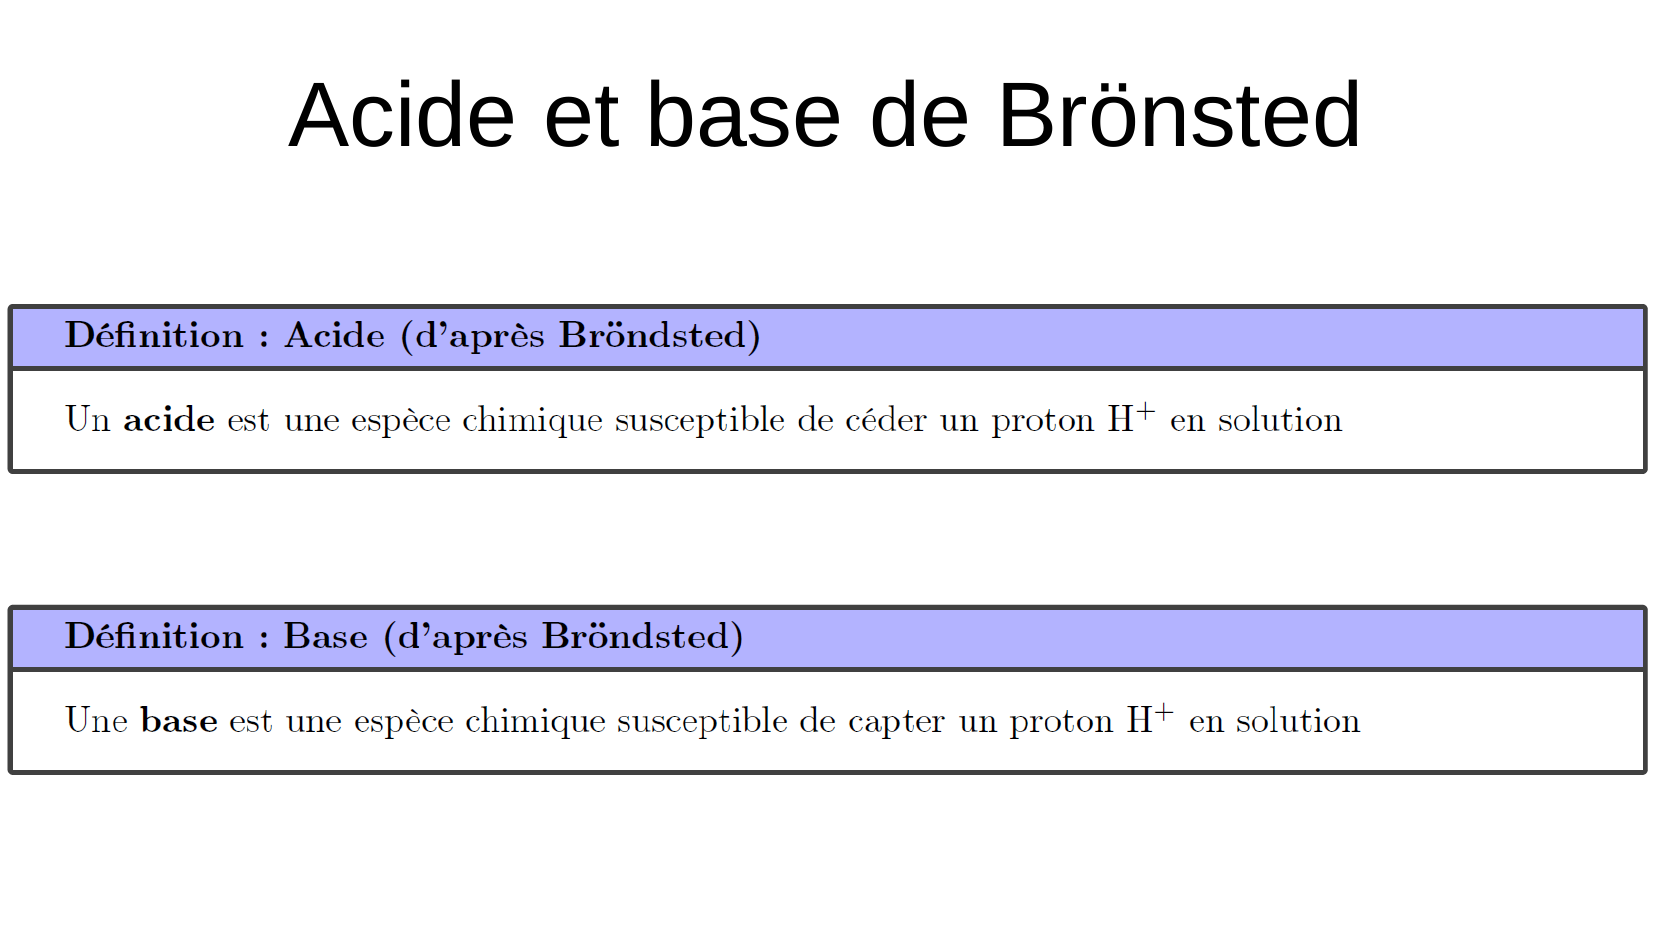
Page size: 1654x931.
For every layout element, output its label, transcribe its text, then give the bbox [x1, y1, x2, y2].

title Acide et base de Brönsted [82, 37, 1571, 193]
picture [0, 298, 1654, 780]
